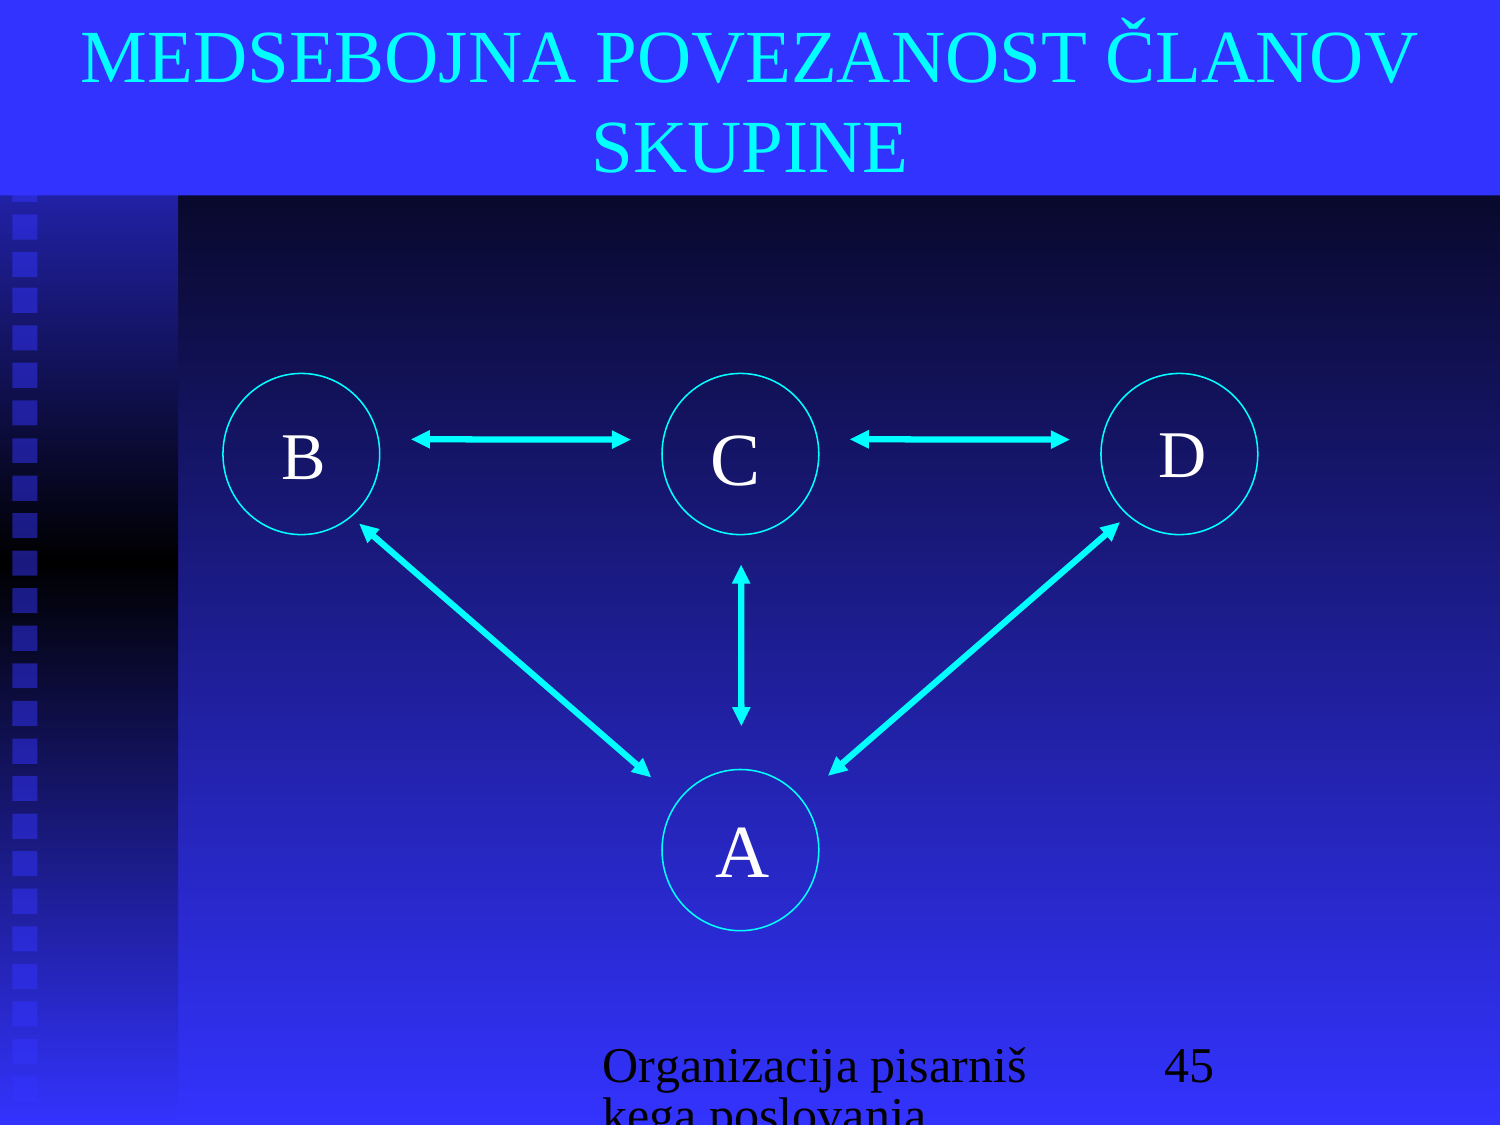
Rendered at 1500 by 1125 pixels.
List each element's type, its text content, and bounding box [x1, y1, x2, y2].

text_box A [700, 794, 790, 892]
text_box C [695, 403, 793, 500]
text_box D [1144, 403, 1234, 501]
text_box B [266, 405, 349, 503]
text_box MEDSEBOJNA POVEZANOST ČLANOV SKUPINE [0, 0, 1500, 196]
